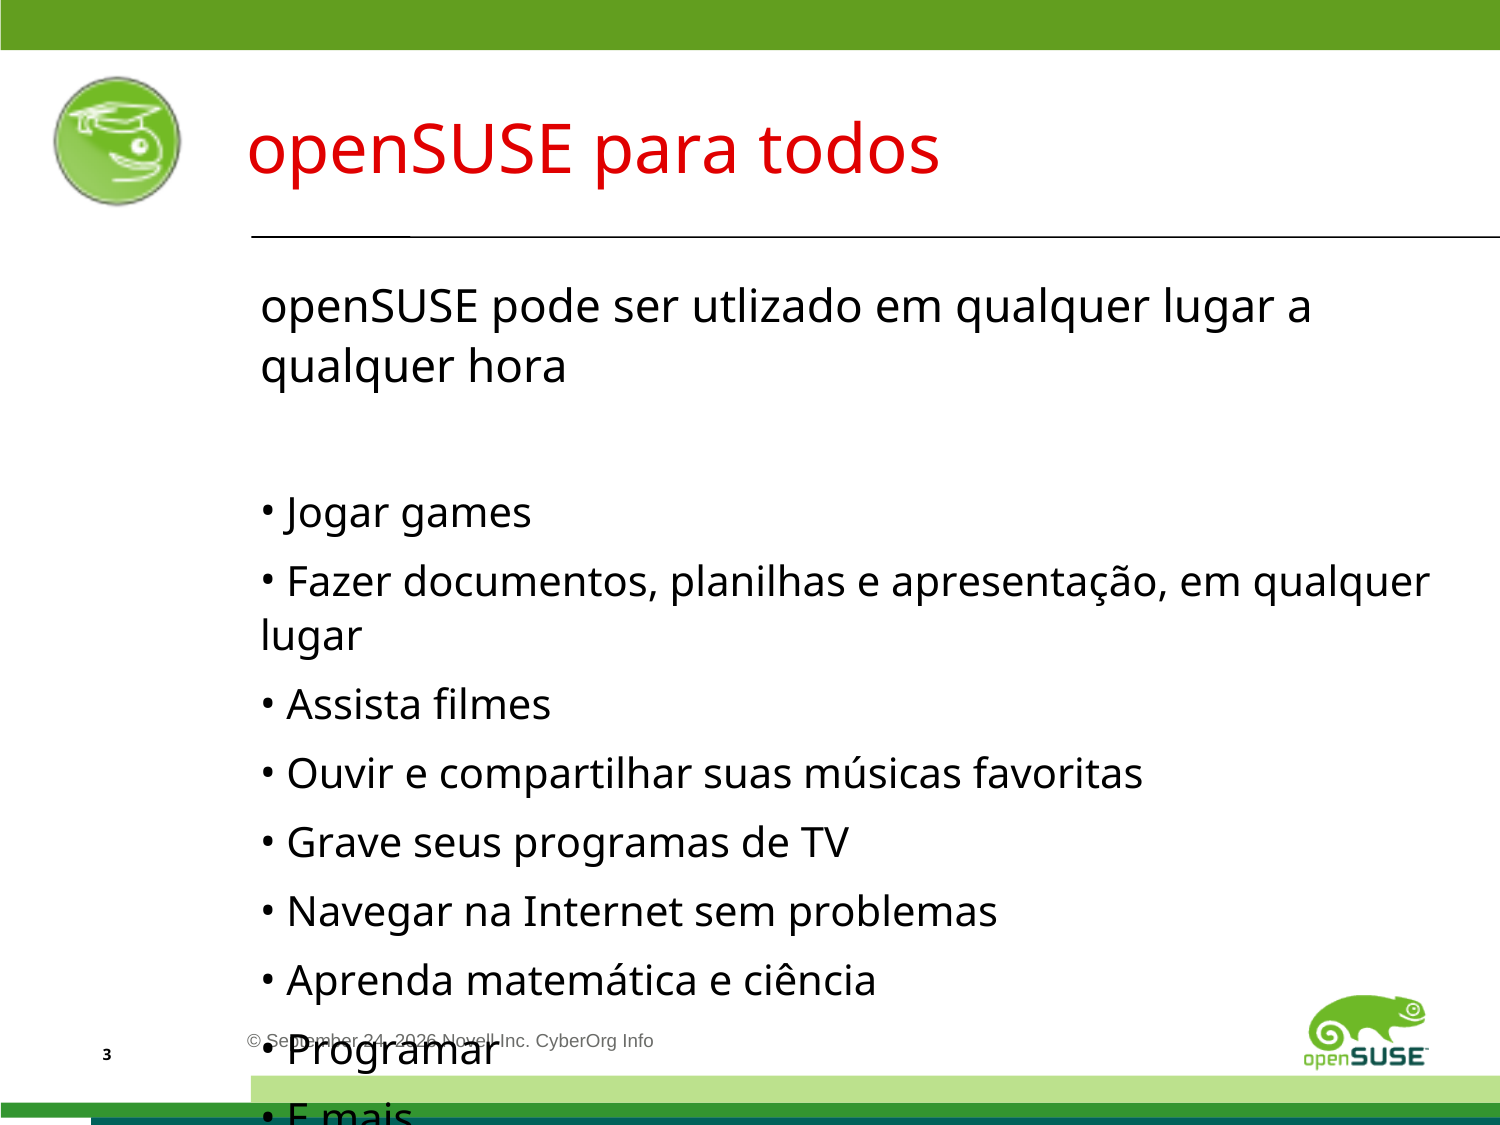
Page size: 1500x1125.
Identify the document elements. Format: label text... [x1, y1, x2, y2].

picture [1304, 1047, 1429, 1071]
list openSUSE pode ser utlizado em qualquer lugar a qualquer hora Jogar games Fazer documentos, planilhas e apresentação, em qualquer lugar Assista filmes Ouvir e compartilhar suas músicas favoritas Grave seus programas de TV Navegar na Internet sem problemas Aprenda matemática e ciência Programar E mais ....... [245, 267, 1458, 1047]
picture [51, 74, 186, 211]
title openSUSE para todos [246, 60, 1409, 239]
